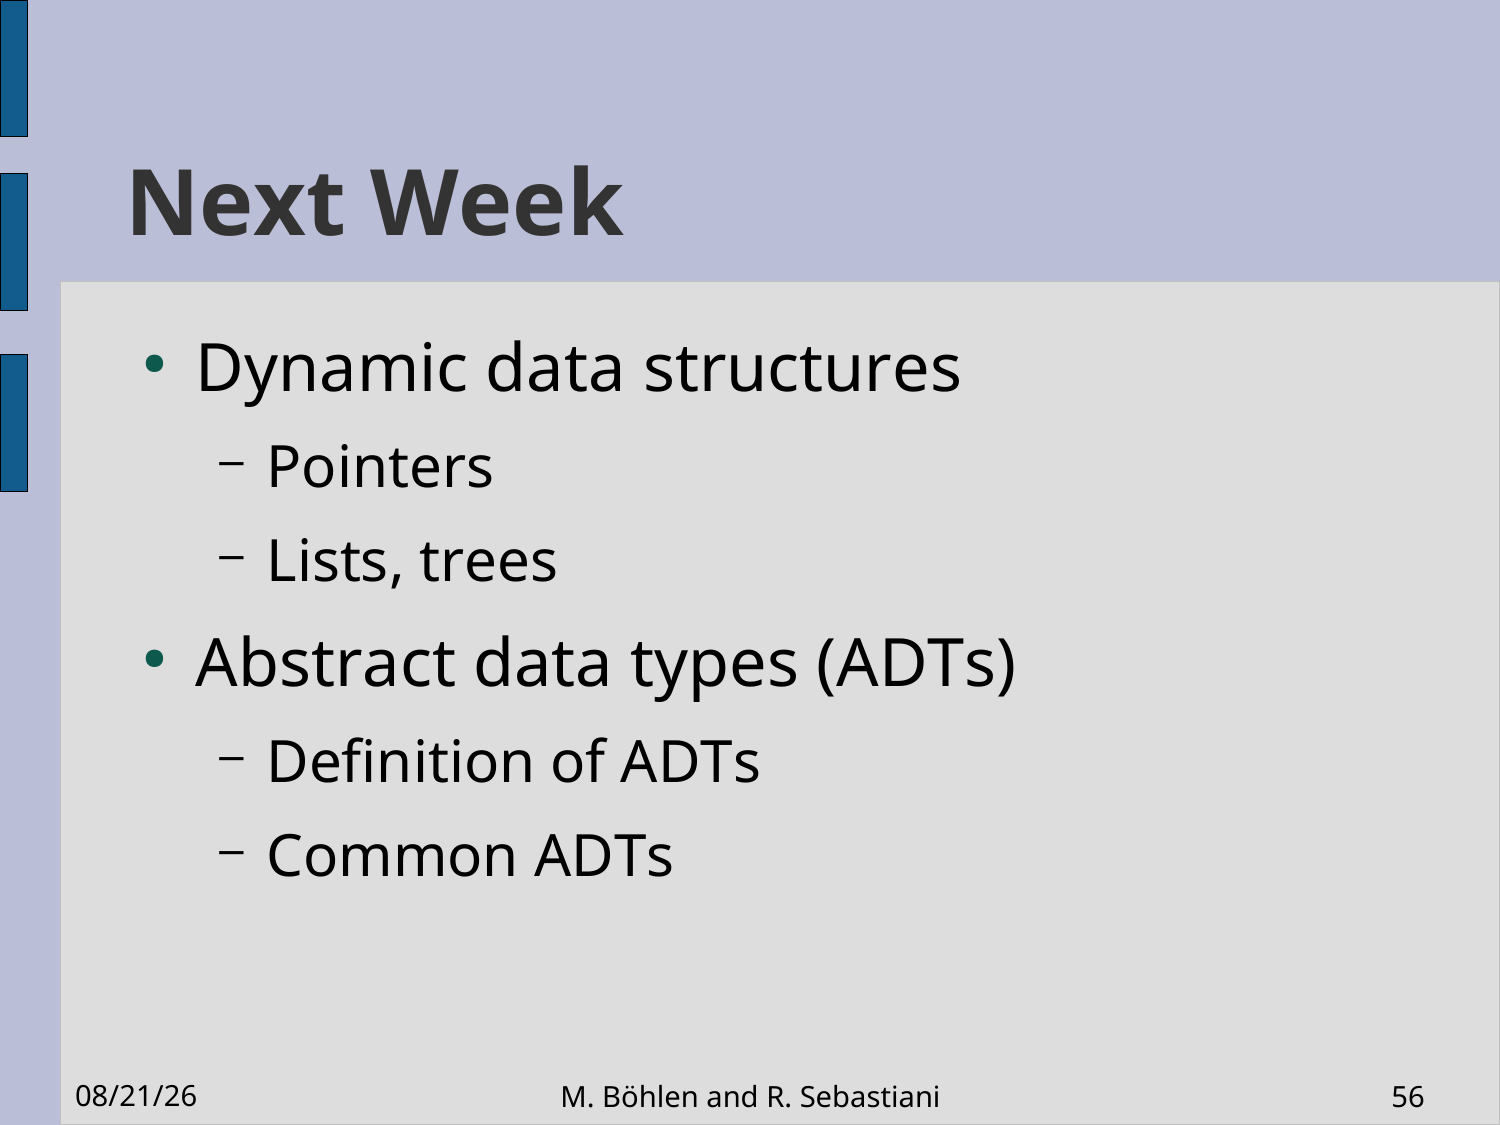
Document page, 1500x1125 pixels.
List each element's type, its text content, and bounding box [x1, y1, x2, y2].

list Dynamic data structures Pointers Lists, trees Abstract data types (ADTs) Definition of ADTs Common ADTs [110, 312, 1392, 1022]
title Next Week [110, 82, 1392, 271]
